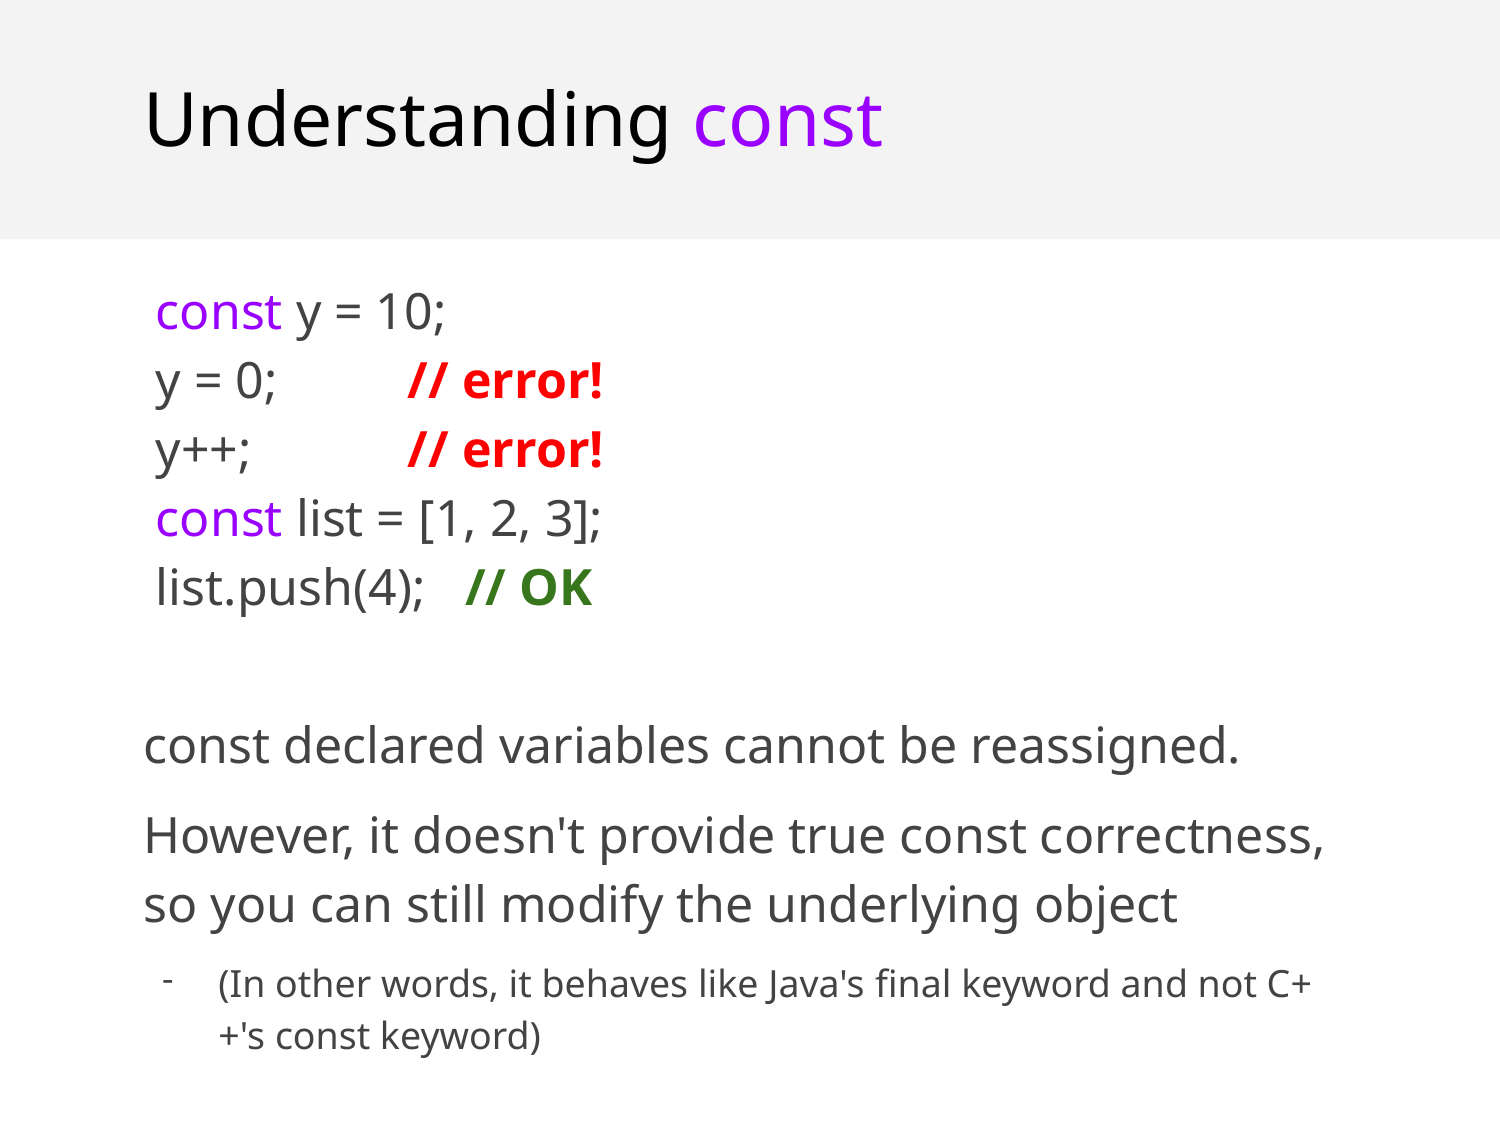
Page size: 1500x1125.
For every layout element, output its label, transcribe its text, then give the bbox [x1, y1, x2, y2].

title Understanding const [128, 56, 1372, 183]
list const declared variables cannot be reassigned. However, it doesn't provide true const correctness, so you can still modify the underlying object (In other words, it behaves like Java's final keyword and not C++'s const keyword) [128, 689, 1372, 1093]
list const y = 10; y = 0; // error! y++; // error! const list = [1, 2, 3]; list.push(4); // OK [140, 255, 1385, 782]
